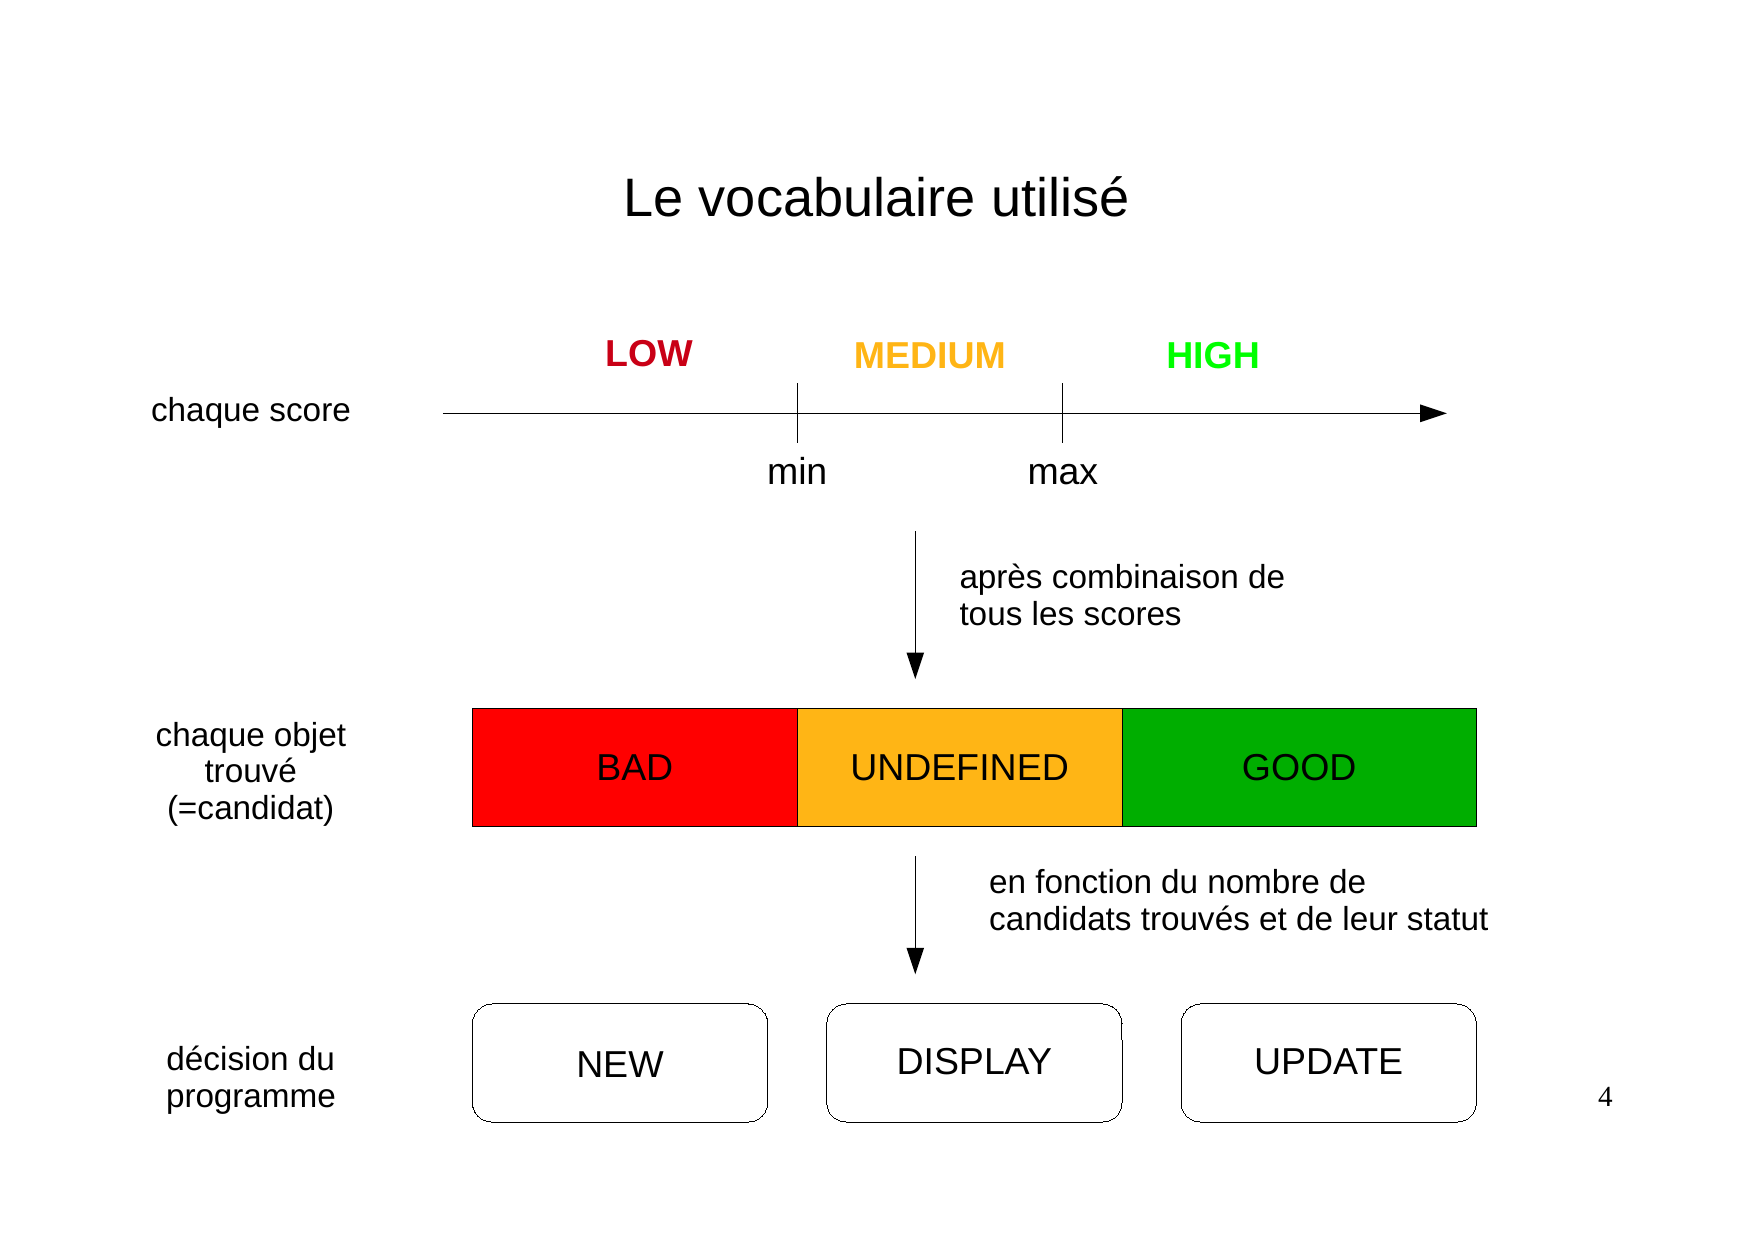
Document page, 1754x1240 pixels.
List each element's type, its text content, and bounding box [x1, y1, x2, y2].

text_box UPDATE [1210, 1033, 1447, 1091]
text_box chaque score [118, 383, 384, 436]
text_box après combinaison de tous les scores [944, 550, 1329, 640]
text_box UNDEFINED [797, 708, 1122, 827]
text_box max [1003, 442, 1122, 500]
text_box BAD [472, 708, 797, 827]
text_box GOOD [1122, 708, 1477, 827]
text_box HIGH [1151, 326, 1359, 384]
text_box MEDIUM [826, 326, 1034, 384]
text_box décision du programme [118, 1033, 384, 1122]
text_box min [738, 442, 857, 502]
text_box chaque objet trouvé (=candidat) [118, 708, 384, 857]
text_box LOW [590, 324, 739, 382]
text_box DISPLAY [856, 1033, 1093, 1091]
text_box NEW [501, 1035, 739, 1093]
text_box en fonction du nombre de candidats trouvés et de leur statut [974, 856, 1506, 946]
title Le vocabulaire utilisé [140, 103, 1614, 291]
